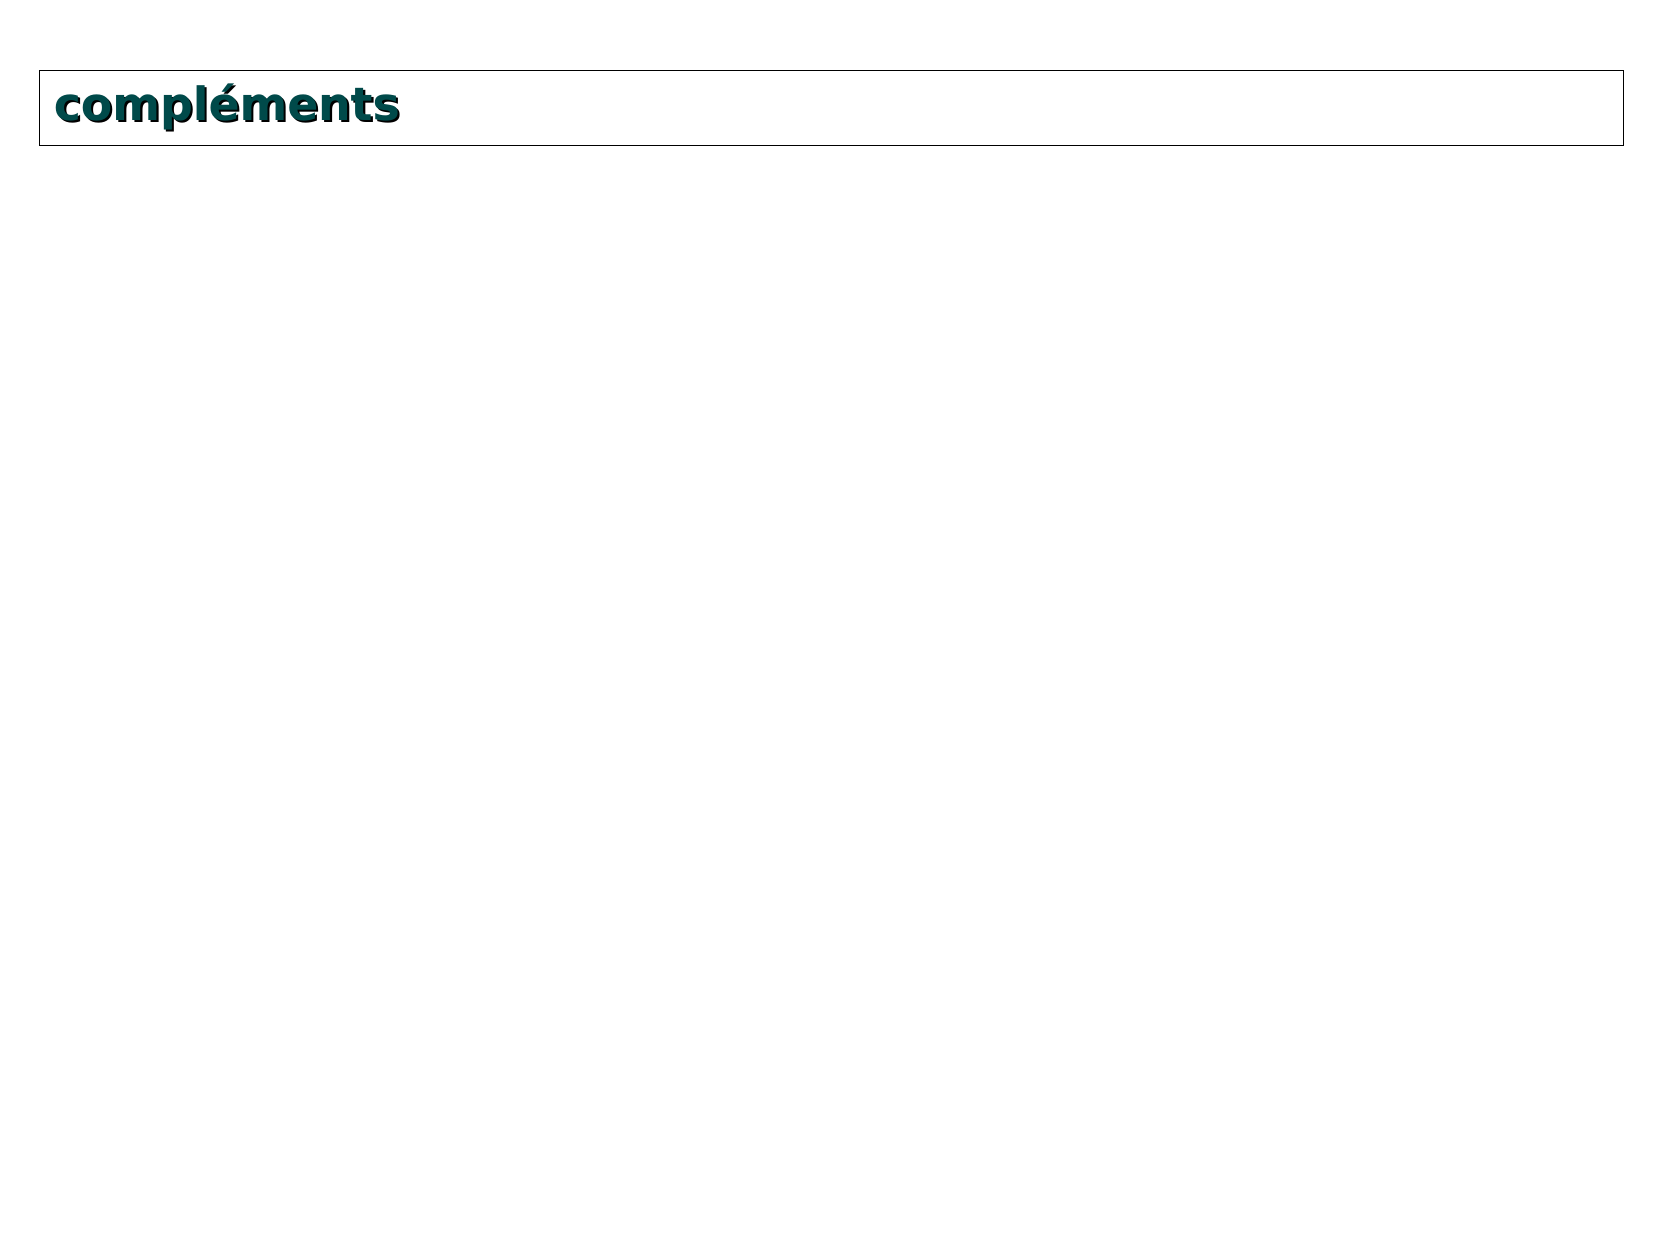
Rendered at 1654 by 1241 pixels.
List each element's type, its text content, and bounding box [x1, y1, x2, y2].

text_box compléments [39, 70, 1624, 146]
